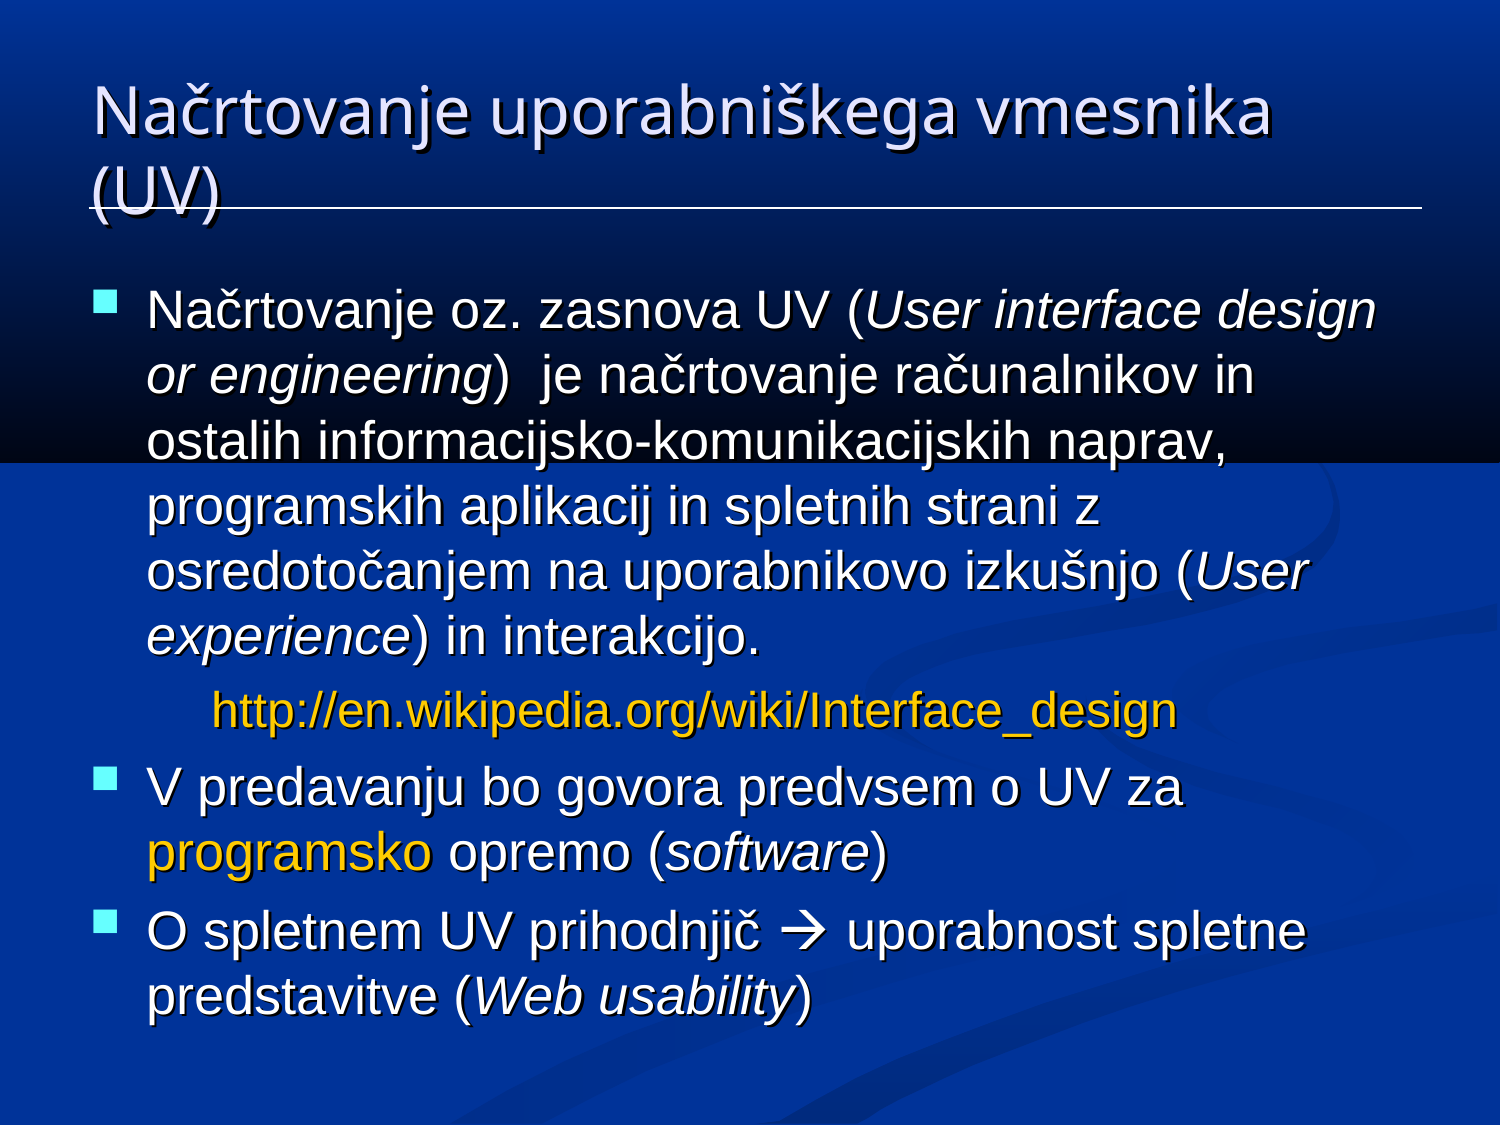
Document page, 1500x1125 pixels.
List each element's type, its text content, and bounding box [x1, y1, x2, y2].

list Načrtovanje oz. zasnova UV (User interface design or engineering) je načrtovanje računalnikov in ostalih informacijsko-komunikacijskih naprav, programskih aplikacij in spletnih strani z osredotočanjem na uporabnikovo izkušnjo (User experience) in interakcijo. http://en.wikipedia.org/wiki/Interface_design V predavanju bo govora predvsem o UV za programsko opremo (software) O spletnem UV prihodnjič  uporabnost spletne predstavitve (Web usability) [75, 267, 1426, 1071]
text_box Načrtovanje uporabniškega vmesnika (UV) [76, 54, 1412, 242]
